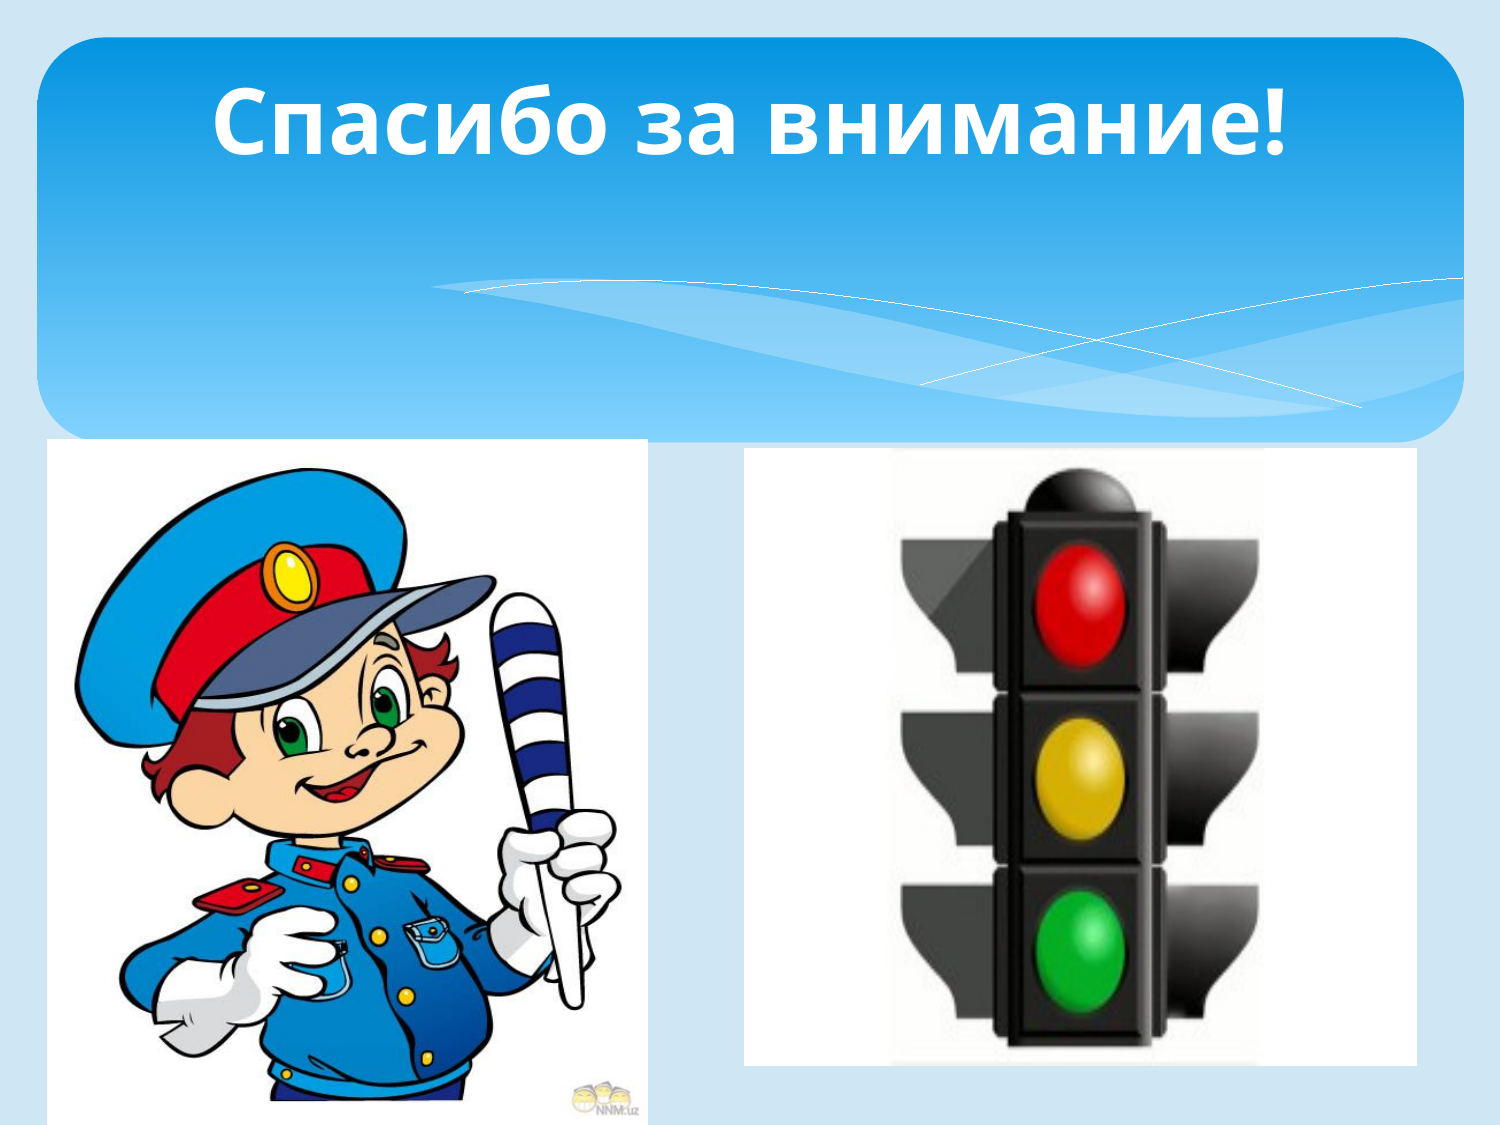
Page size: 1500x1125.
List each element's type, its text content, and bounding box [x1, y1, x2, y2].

picture [47, 439, 648, 1125]
title Спасибо за внимание! [75, 55, 1425, 261]
picture [744, 448, 1417, 1066]
